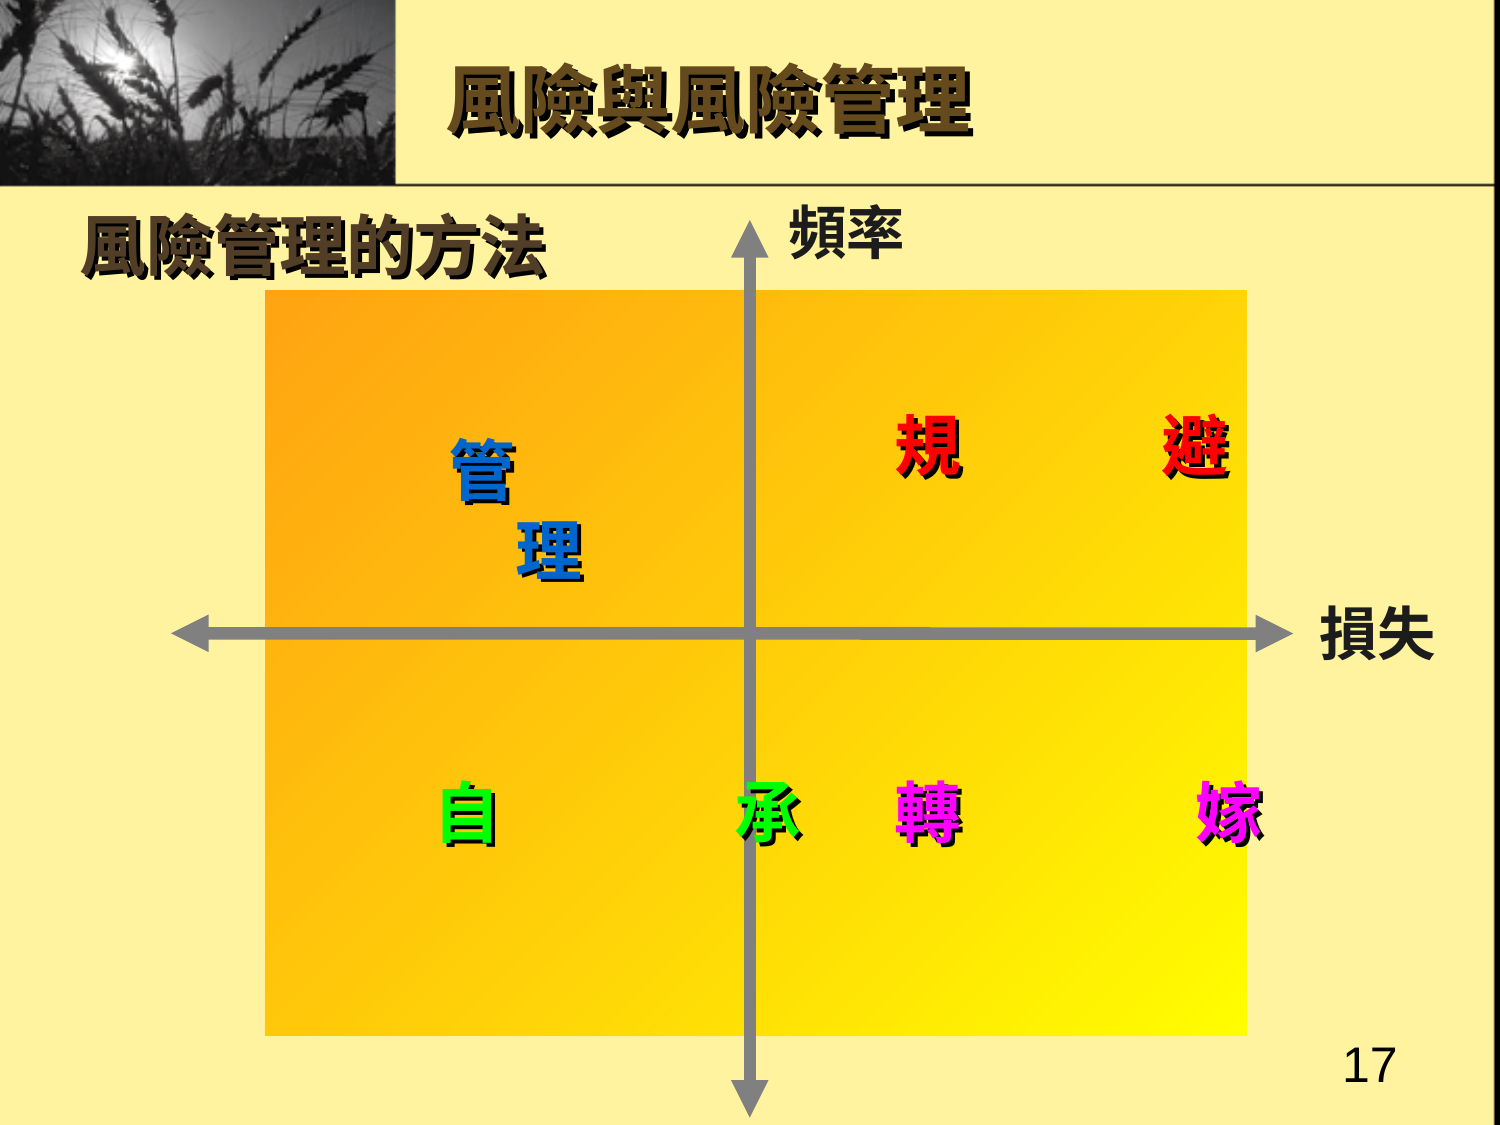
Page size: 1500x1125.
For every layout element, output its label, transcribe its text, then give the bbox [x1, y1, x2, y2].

text_box 管 理 [407, 420, 691, 597]
picture [0, 0, 1500, 1125]
text_box 風險管理的方法 [64, 196, 1415, 289]
text_box 規 避 [879, 396, 1244, 492]
text_box [756, 640, 1247, 1036]
text_box 頻率 [773, 188, 920, 274]
text_box [265, 640, 744, 1036]
text_box 轉 嫁 [879, 762, 1278, 859]
title 風險與風險管理 [430, 0, 1419, 196]
text_box [265, 290, 744, 627]
text_box [756, 290, 1247, 627]
text_box 自 承 [418, 762, 817, 859]
text_box 損失 [1304, 589, 1452, 676]
